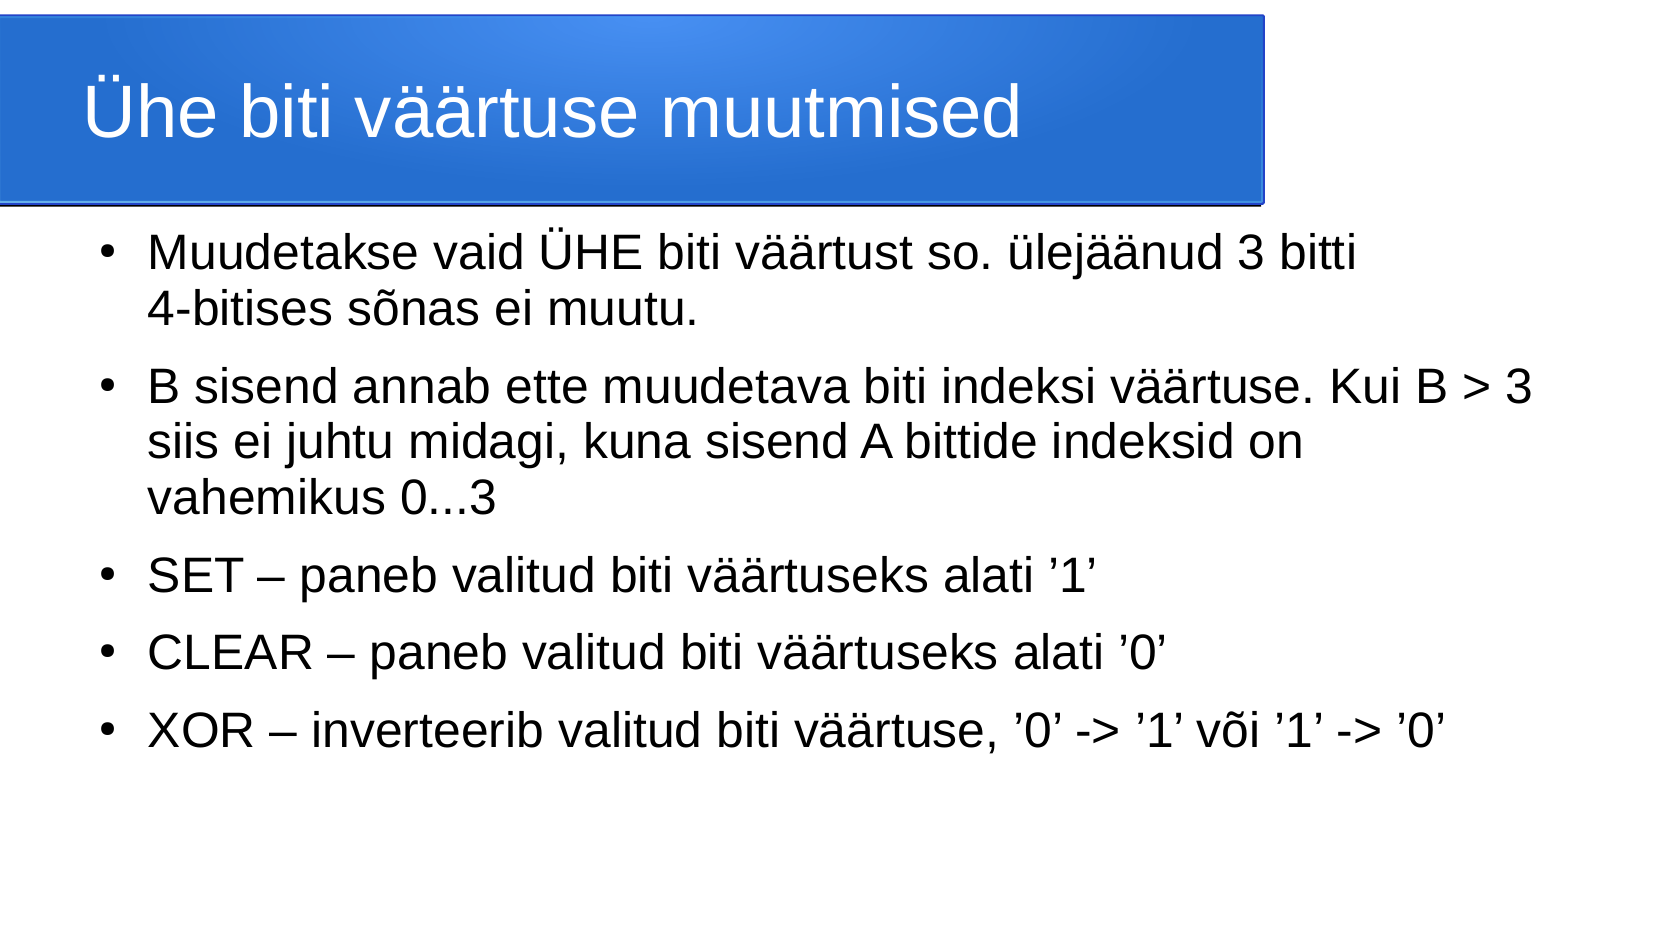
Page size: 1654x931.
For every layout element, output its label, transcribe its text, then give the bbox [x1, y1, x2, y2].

list Muudetakse vaid ÜHE biti väärtust so. ülejäänud 3 bitti 4-bitises sõnas ei muutu. B sisend annab ette muudetava biti indeksi väärtuse. Kui B > 3 siis ei juhtu midagi, kuna sisend A bittide indeksid on vahemikus 0...3 SET – paneb valitud biti väärtuseks alati ’1’ CLEAR – paneb valitud biti väärtuseks alati ’0’ XOR – inverteerib valitud biti väärtuse, ’0’ -> ’1’ või ’1’ -> ’0’ [82, 224, 1571, 764]
title Ühe biti väärtuse muutmised [82, 35, 1235, 189]
